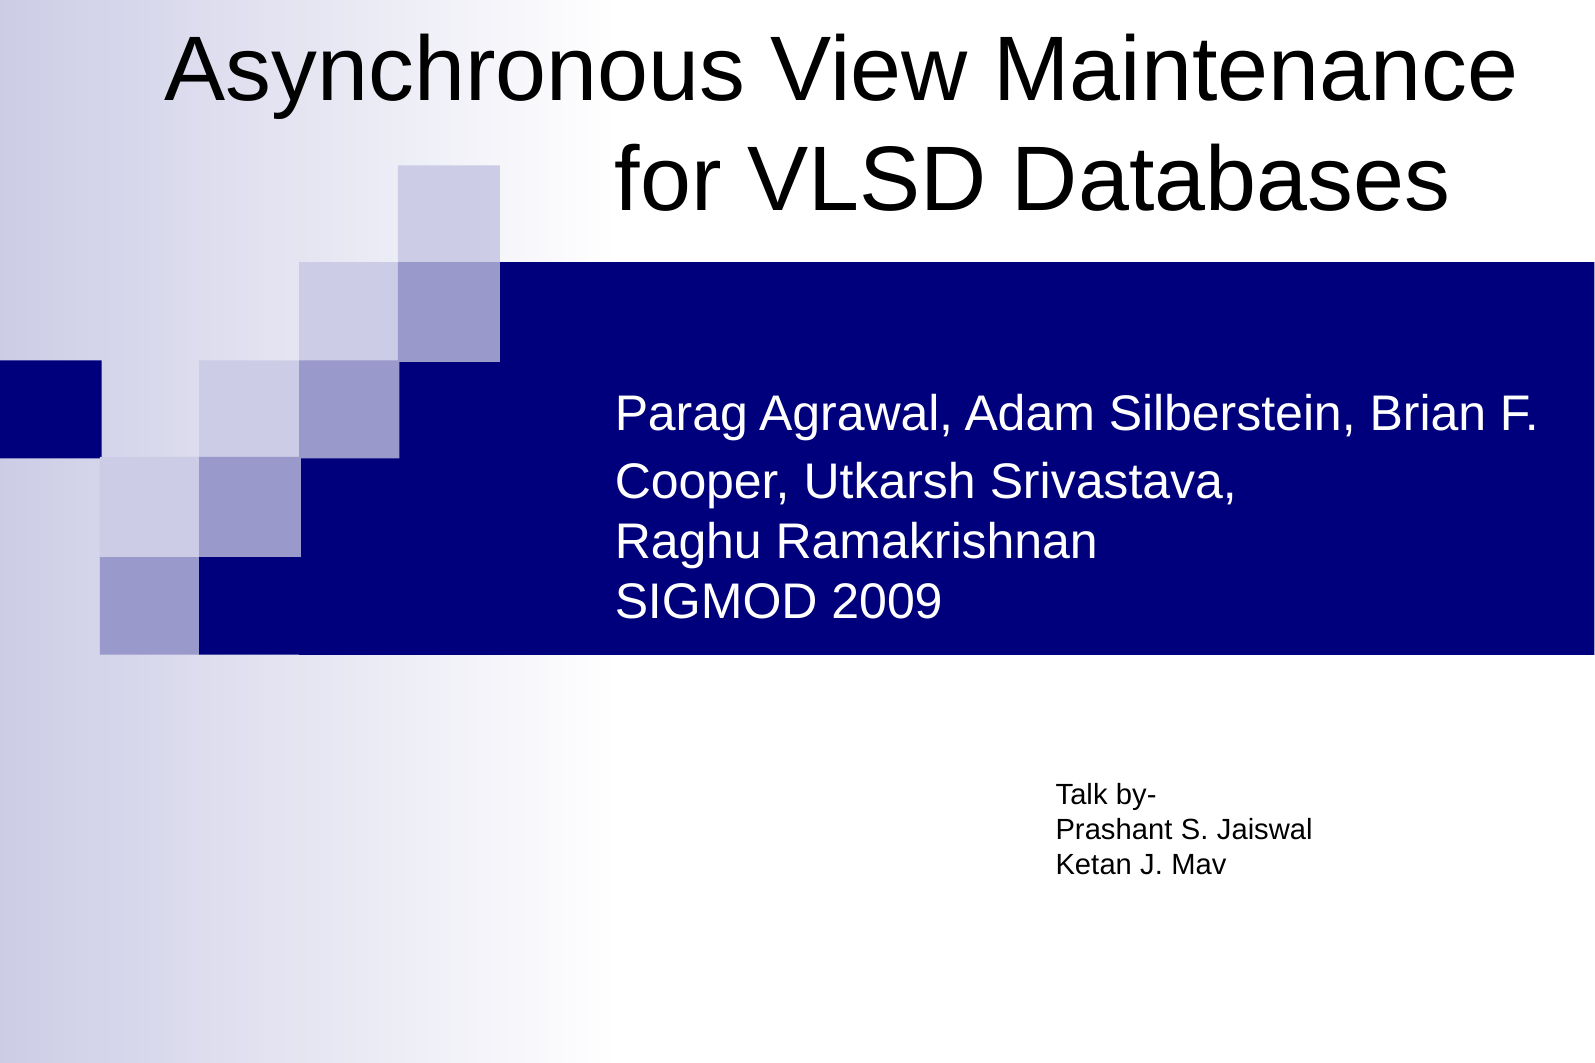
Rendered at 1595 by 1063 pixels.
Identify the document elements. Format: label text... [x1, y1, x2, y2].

text_box Talk by- Prashant S. Jaiswal Ketan J. Mav [1030, 767, 1595, 973]
title Asynchronous View Maintenance for VLSD Databases Parag Agrawal, Adam Silberstein, Brian F. Cooper, Utkarsh Srivastava, Raghu Ramakrishnan SIGMOD 2009 [0, 0, 1595, 857]
